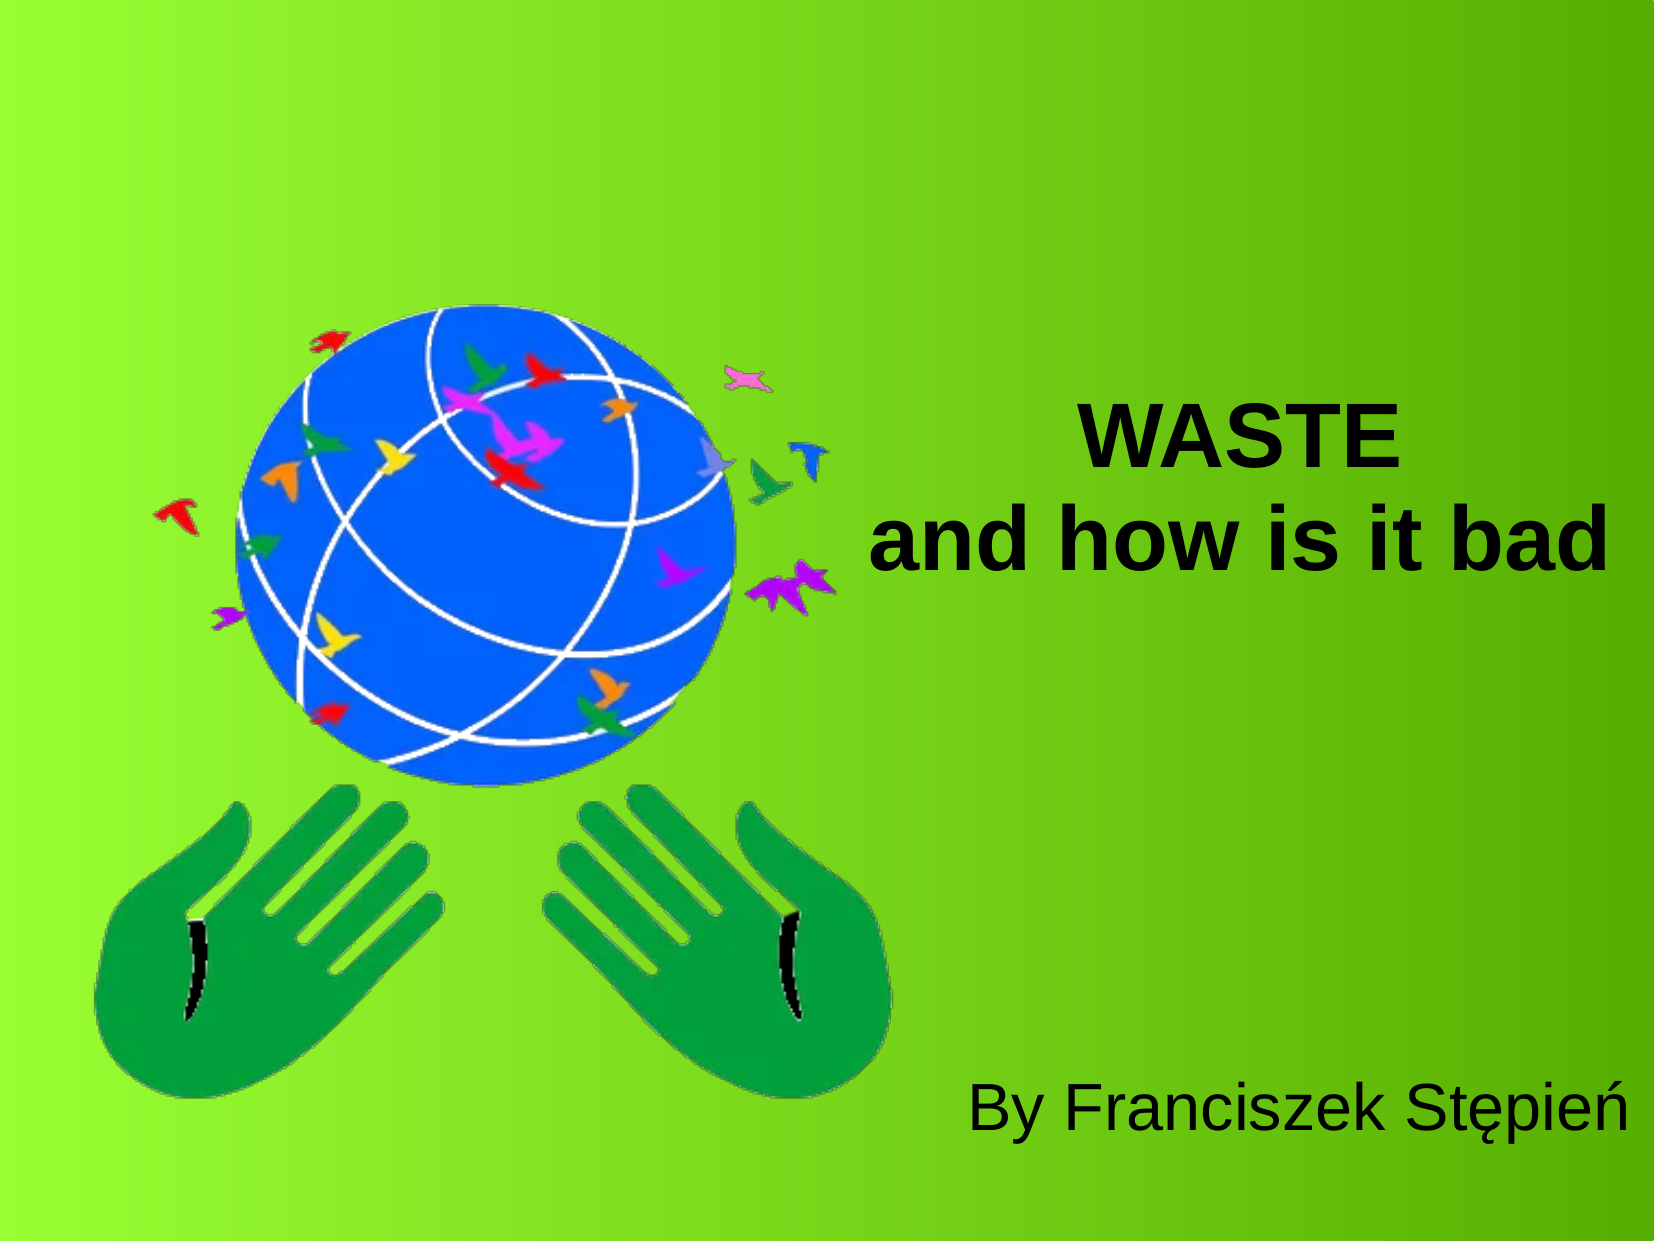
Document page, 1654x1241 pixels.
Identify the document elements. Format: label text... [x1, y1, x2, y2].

picture [0, 88, 1139, 1241]
title WASTE and how is it bad [1139, 383, 1654, 591]
subtitle By Franciszek Stępień [1139, 998, 1654, 1217]
